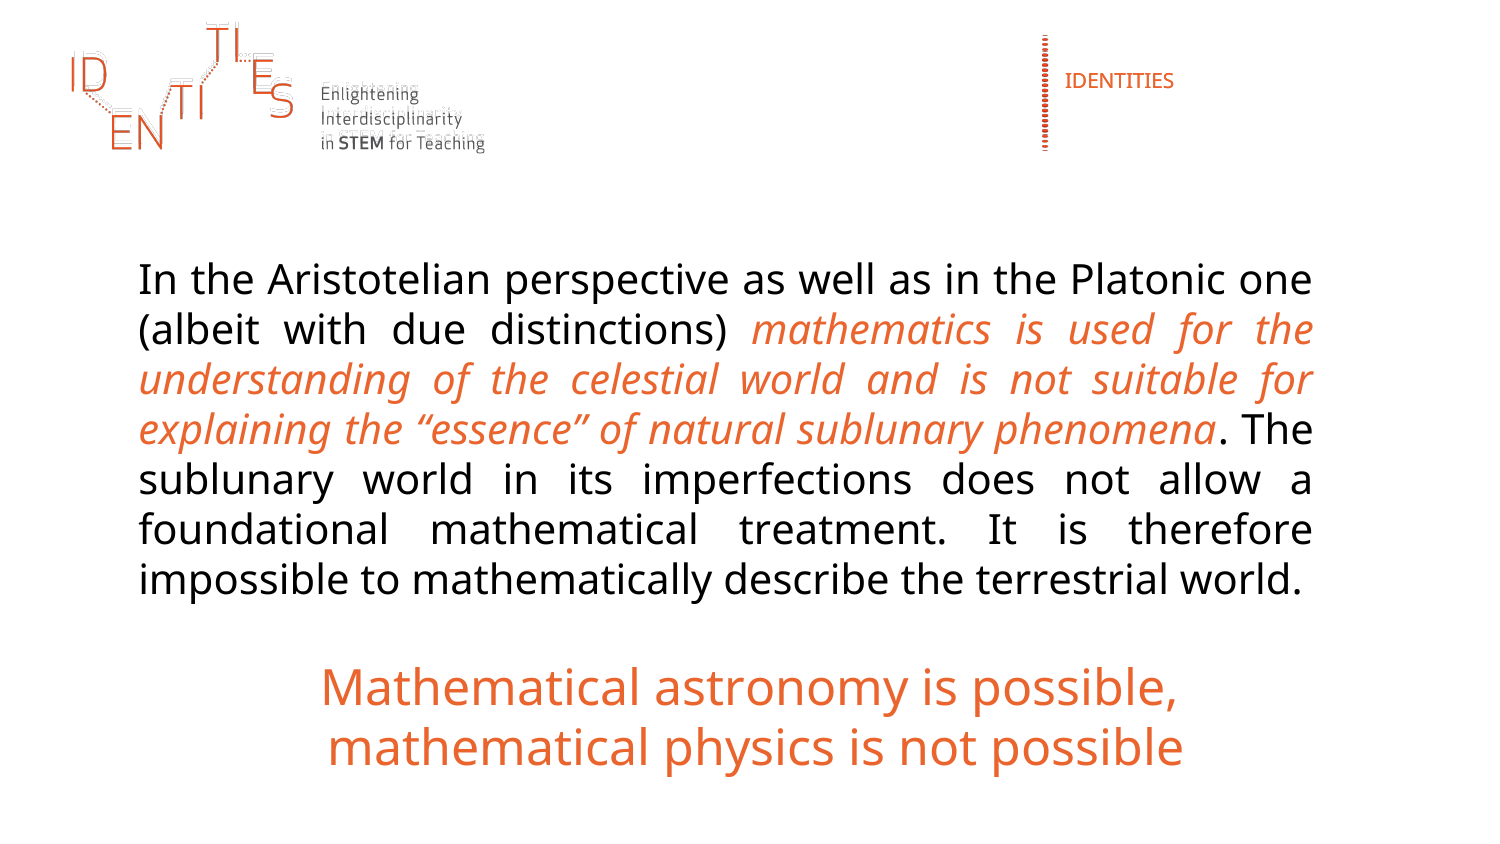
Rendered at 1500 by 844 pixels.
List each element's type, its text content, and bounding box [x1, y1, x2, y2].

text_box Mathematical astronomy is possible, mathematical physics is not possible [98, 648, 1402, 785]
text_box In the Aristotelian perspective as well as in the Platonic one (albeit with due distinctions) mathematics is used for the understanding of the celestial world and is not suitable for explaining the “essence” of natural sublunary phenomena. The sublunary world in its imperfections does not allow a foundational mathematical treatment. It is therefore impossible to mathematically describe the terrestrial world. [123, 245, 1377, 614]
picture [1042, 35, 1051, 151]
text_box IDENTITIES [1050, 60, 1472, 121]
picture [71, 18, 485, 157]
